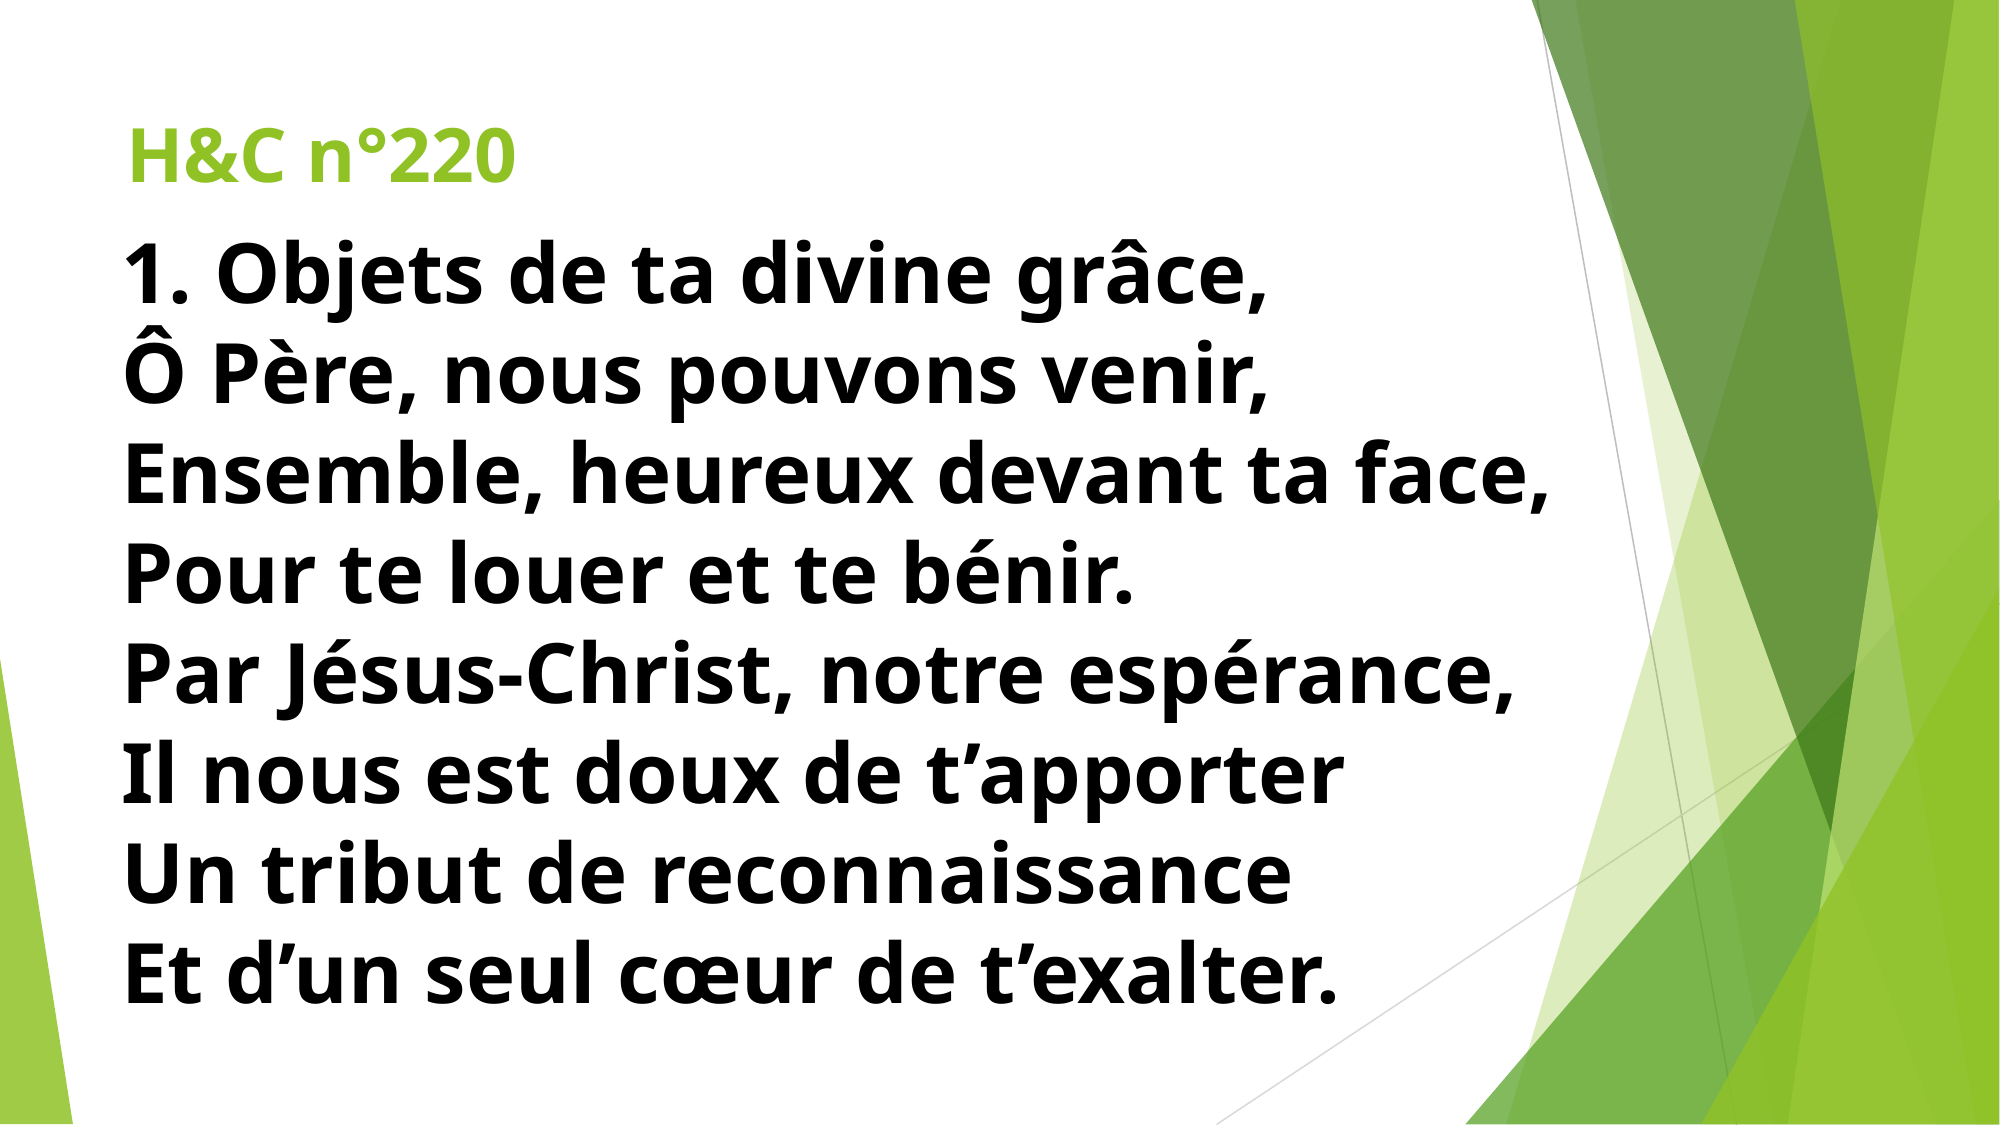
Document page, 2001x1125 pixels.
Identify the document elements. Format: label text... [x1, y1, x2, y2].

text_box 1. Objets de ta divine grâce, Ô Père, nous pouvons venir, Ensemble, heureux devant ta face, Pour te louer et te bénir. Par Jésus-Christ, notre espérance, Il nous est doux de t’apporter Un tribut de reconnaissance Et d’un seul cœur de t’exalter. [106, 212, 1961, 1074]
text_box H&C n°220 [111, 99, 1522, 212]
